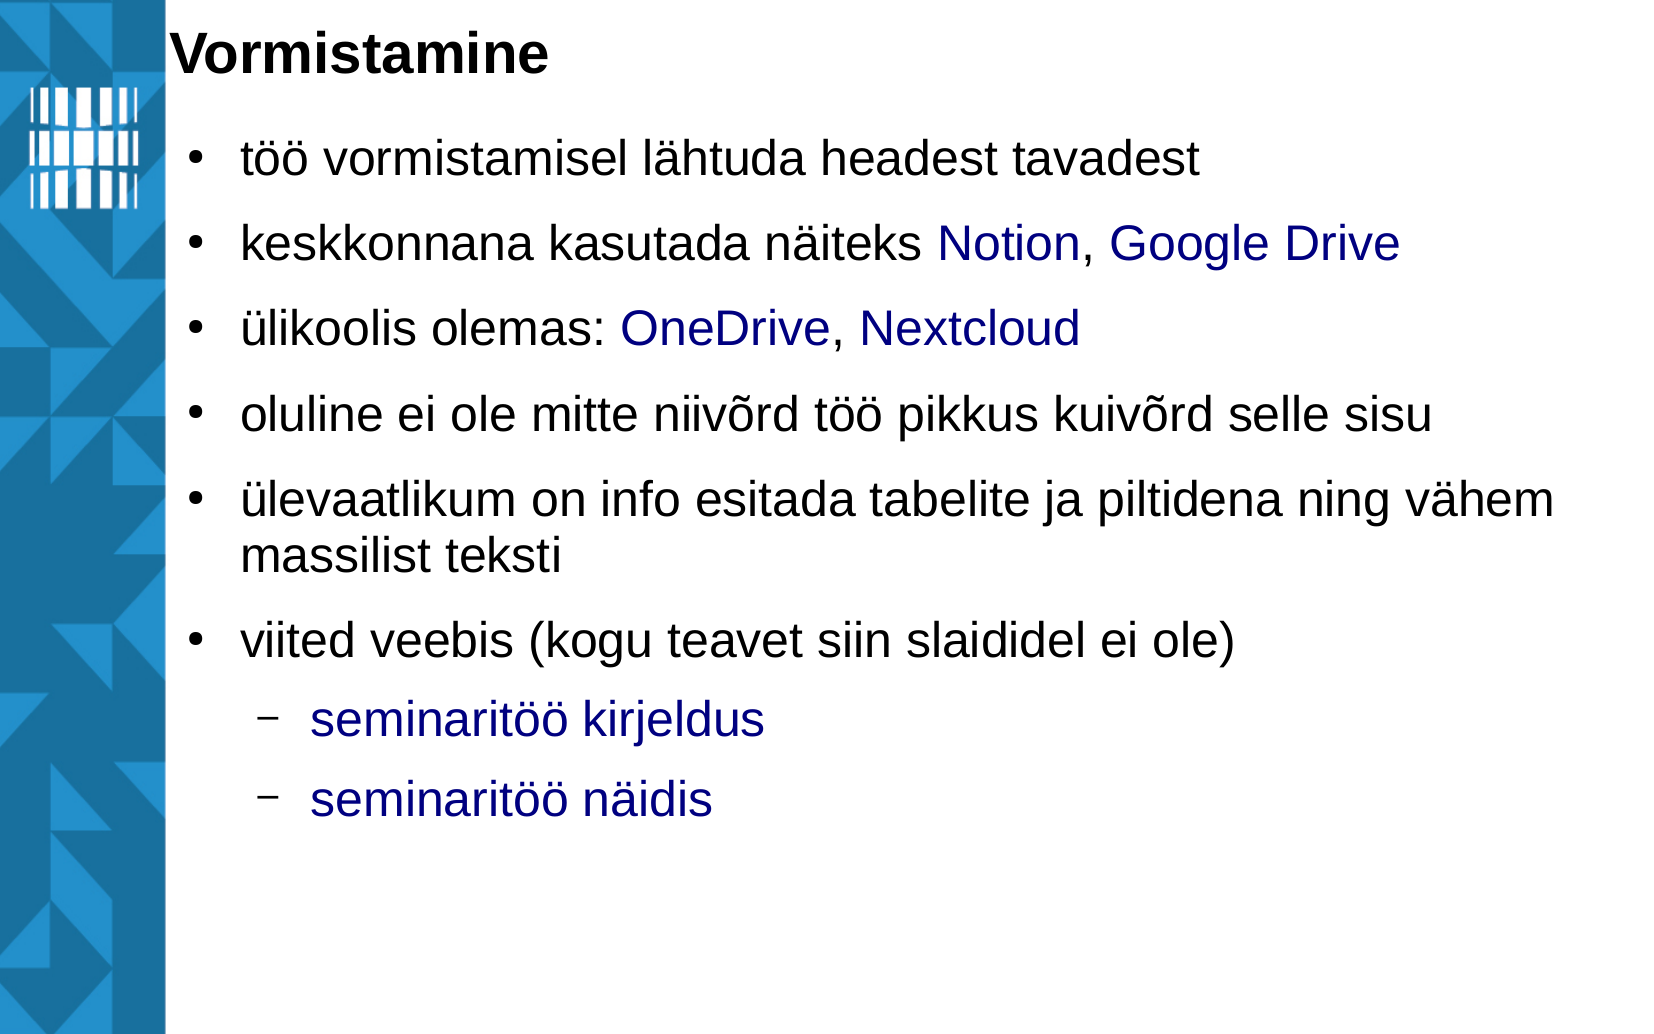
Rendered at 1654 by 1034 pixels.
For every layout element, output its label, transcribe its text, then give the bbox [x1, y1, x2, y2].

title Vormistamine [169, 11, 1571, 95]
list töö vormistamisel lähtuda headest tavadest keskkonnana kasutada näiteks Notion, Google Drive ülikoolis olemas: OneDrive, Nextcloud oluline ei ole mitte niivõrd töö pikkus kuivõrd selle sisu ülevaatlikum on info esitada tabelite ja piltidena ning vähem massilist teksti viited veebis (kogu teavet siin slaididel ei ole) seminaritöö kirjeldus seminaritöö näidis [169, 129, 1630, 997]
